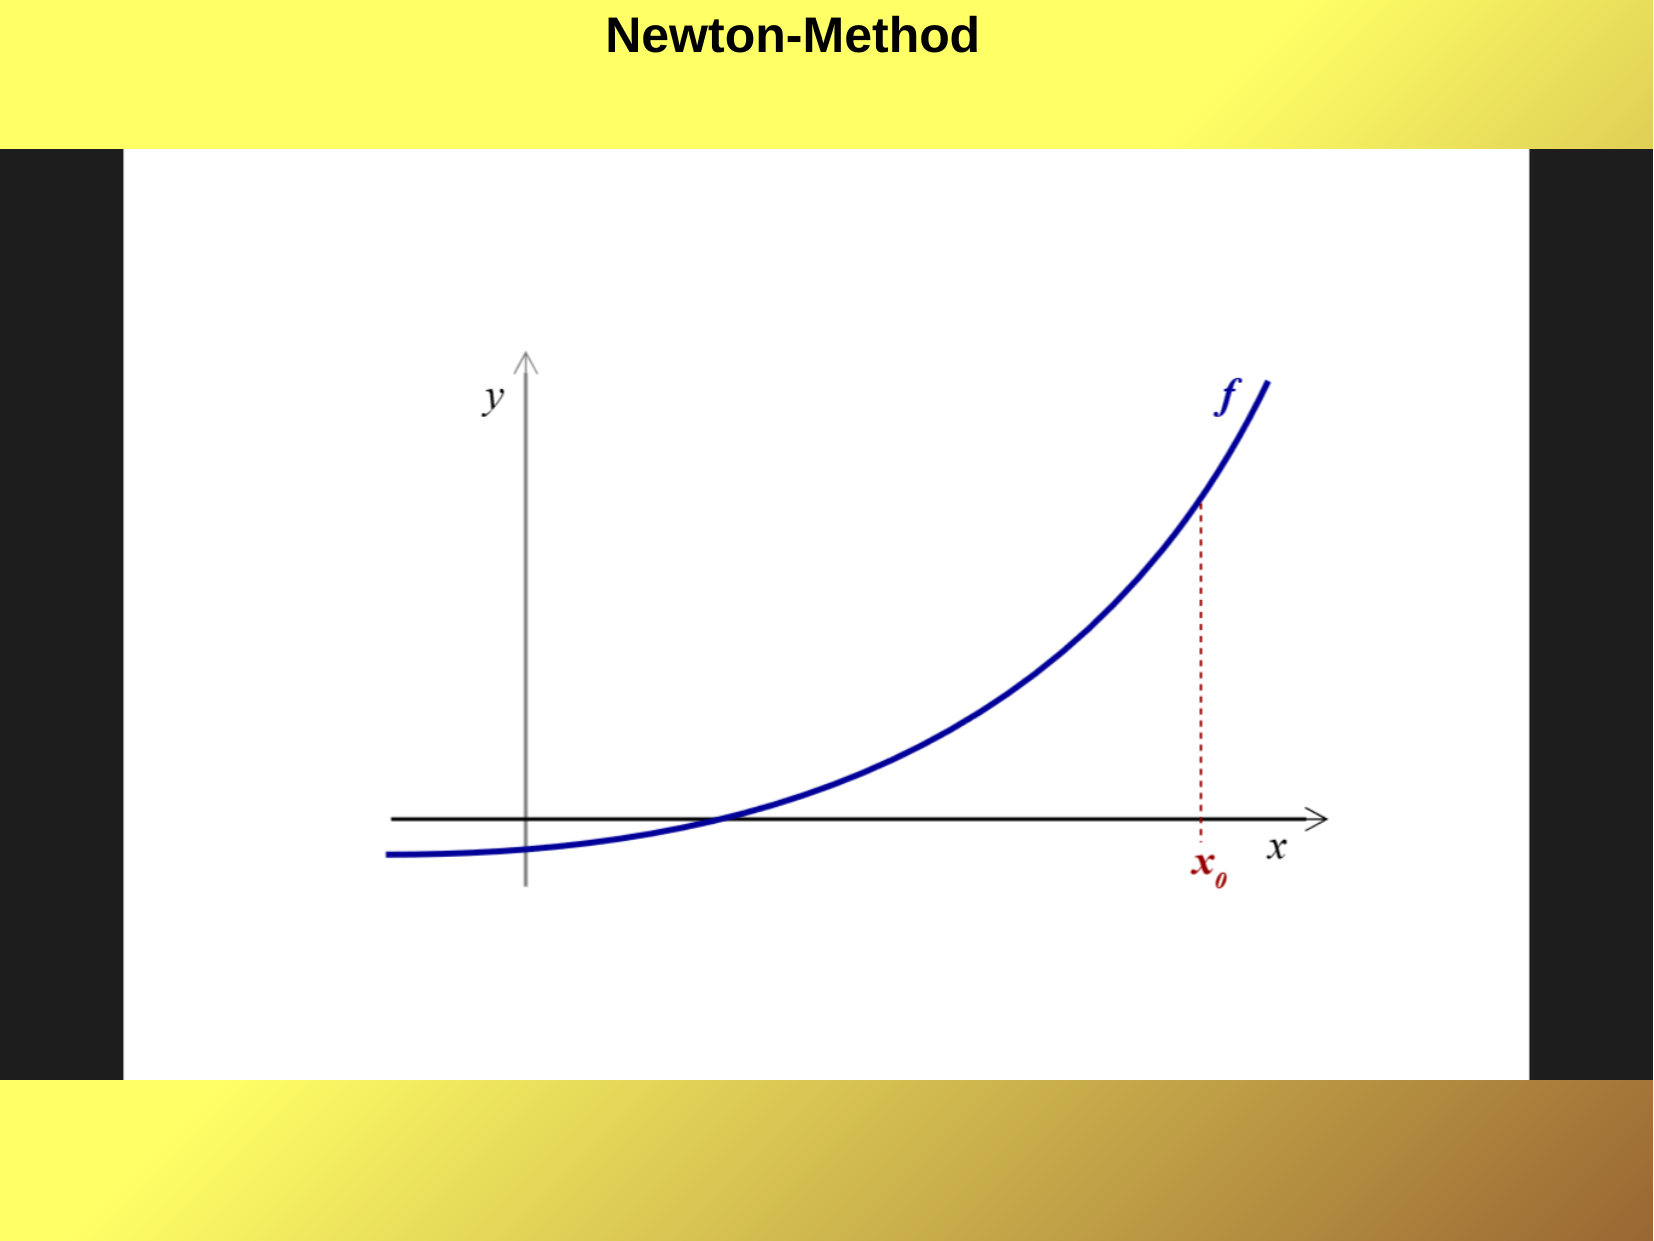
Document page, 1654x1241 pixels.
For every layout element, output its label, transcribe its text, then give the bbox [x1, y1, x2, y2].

picture [0, 149, 1653, 1080]
text_box Newton-Method [590, 0, 1565, 72]
